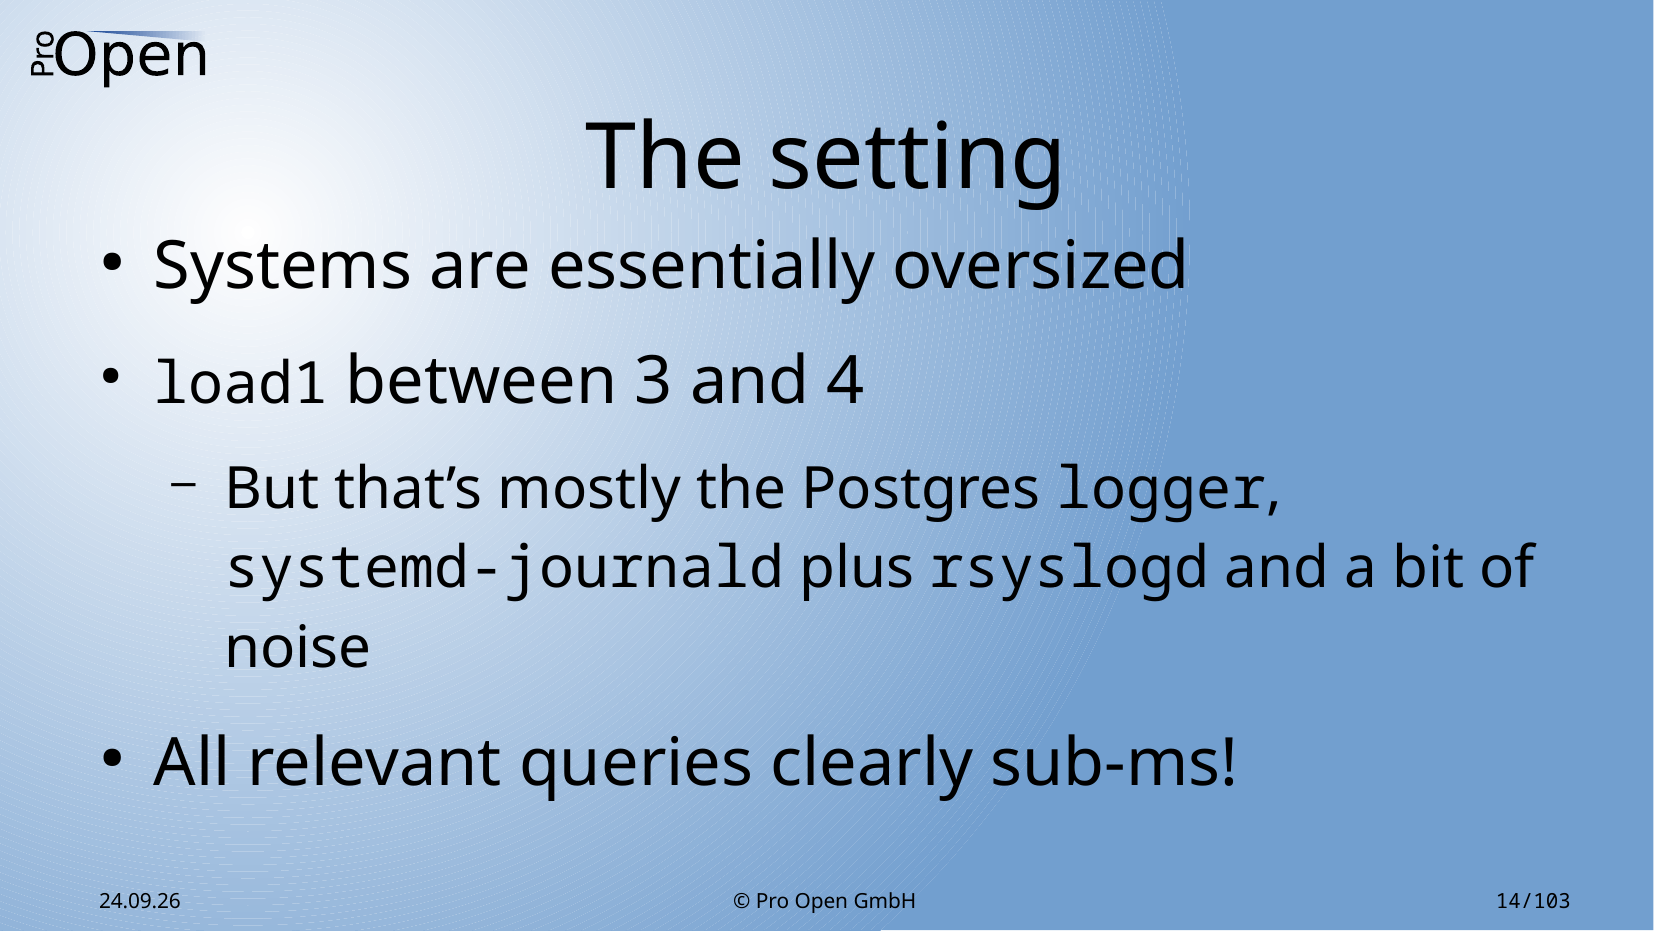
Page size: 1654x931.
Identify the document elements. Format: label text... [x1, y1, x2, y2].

title The setting [82, 88, 1571, 217]
list Systems are essentially oversized load1 between 3 and 4 But that’s mostly the Postgres logger, systemd-journald plus rsyslogd and a bit of noise All relevant queries clearly sub-ms! [82, 217, 1571, 827]
